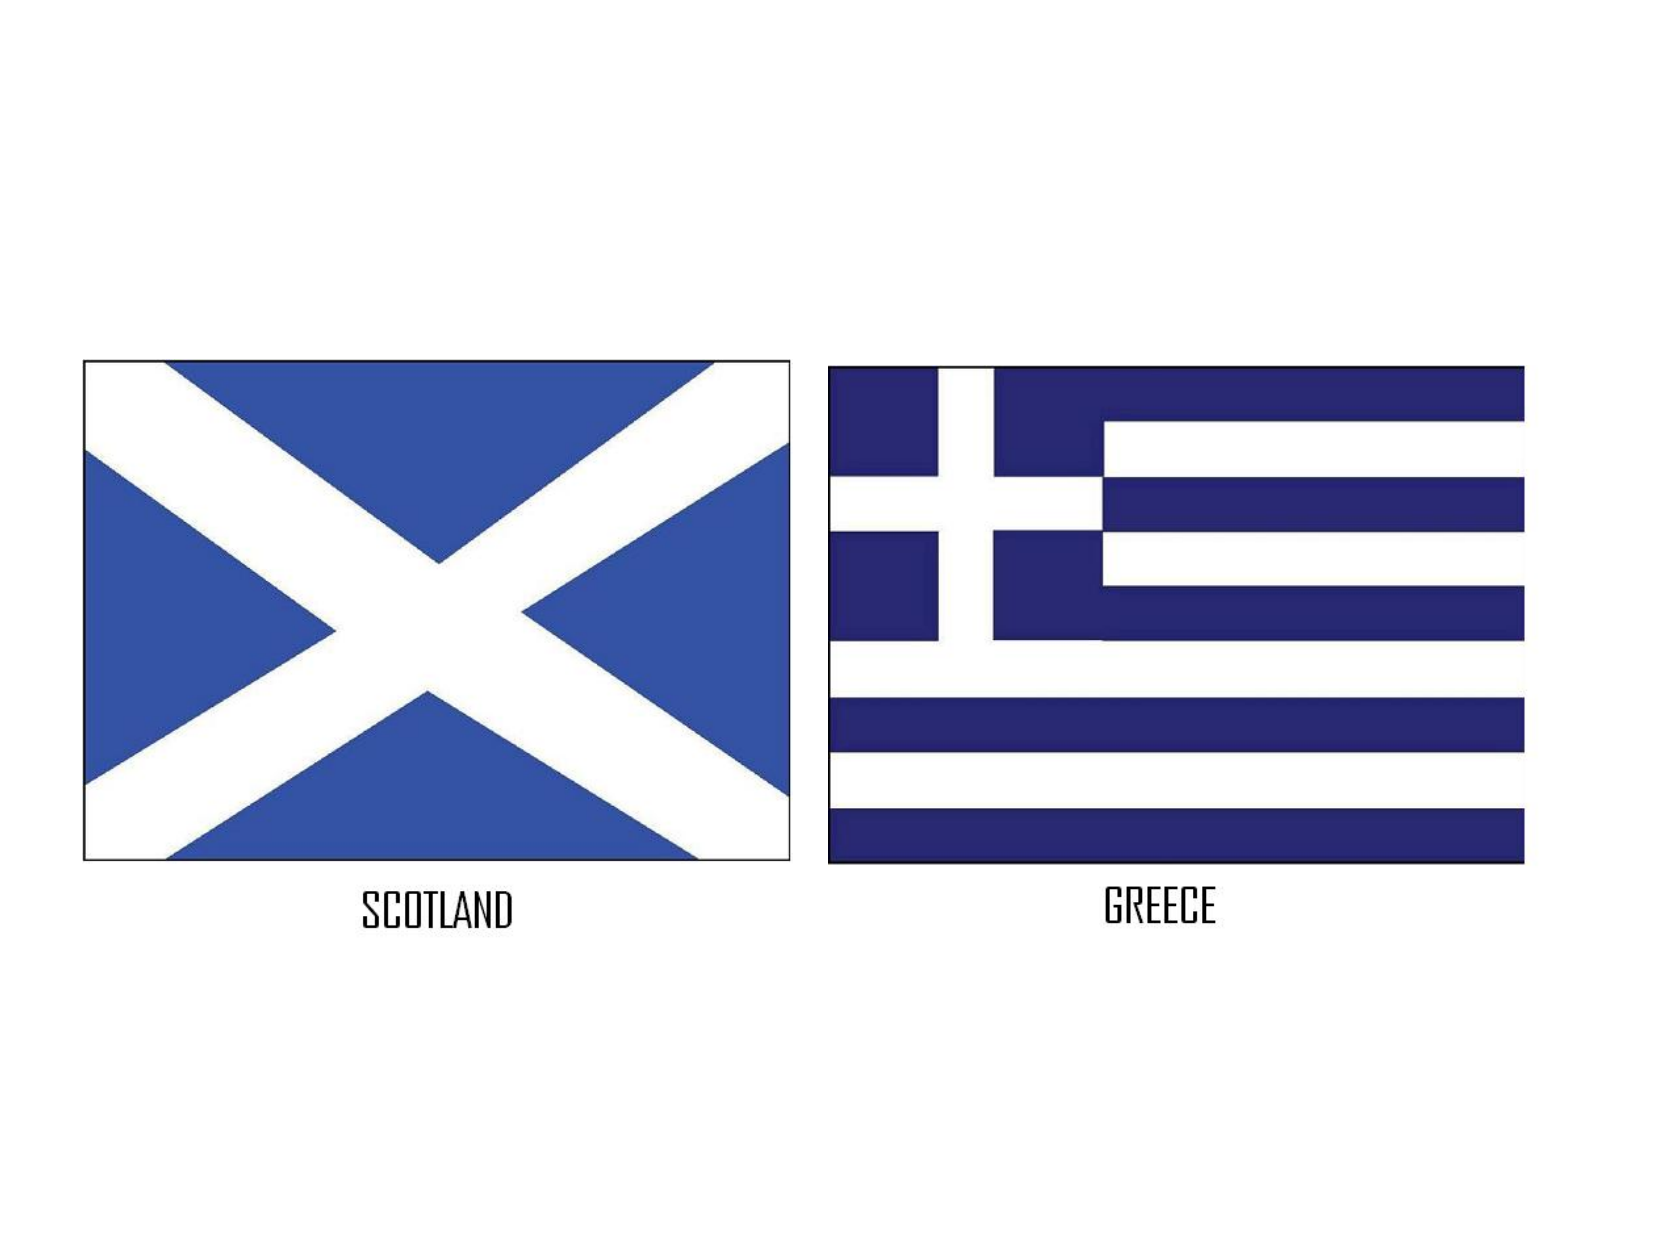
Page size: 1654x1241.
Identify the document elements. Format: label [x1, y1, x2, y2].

picture [828, 365, 1539, 935]
picture [82, 359, 793, 940]
